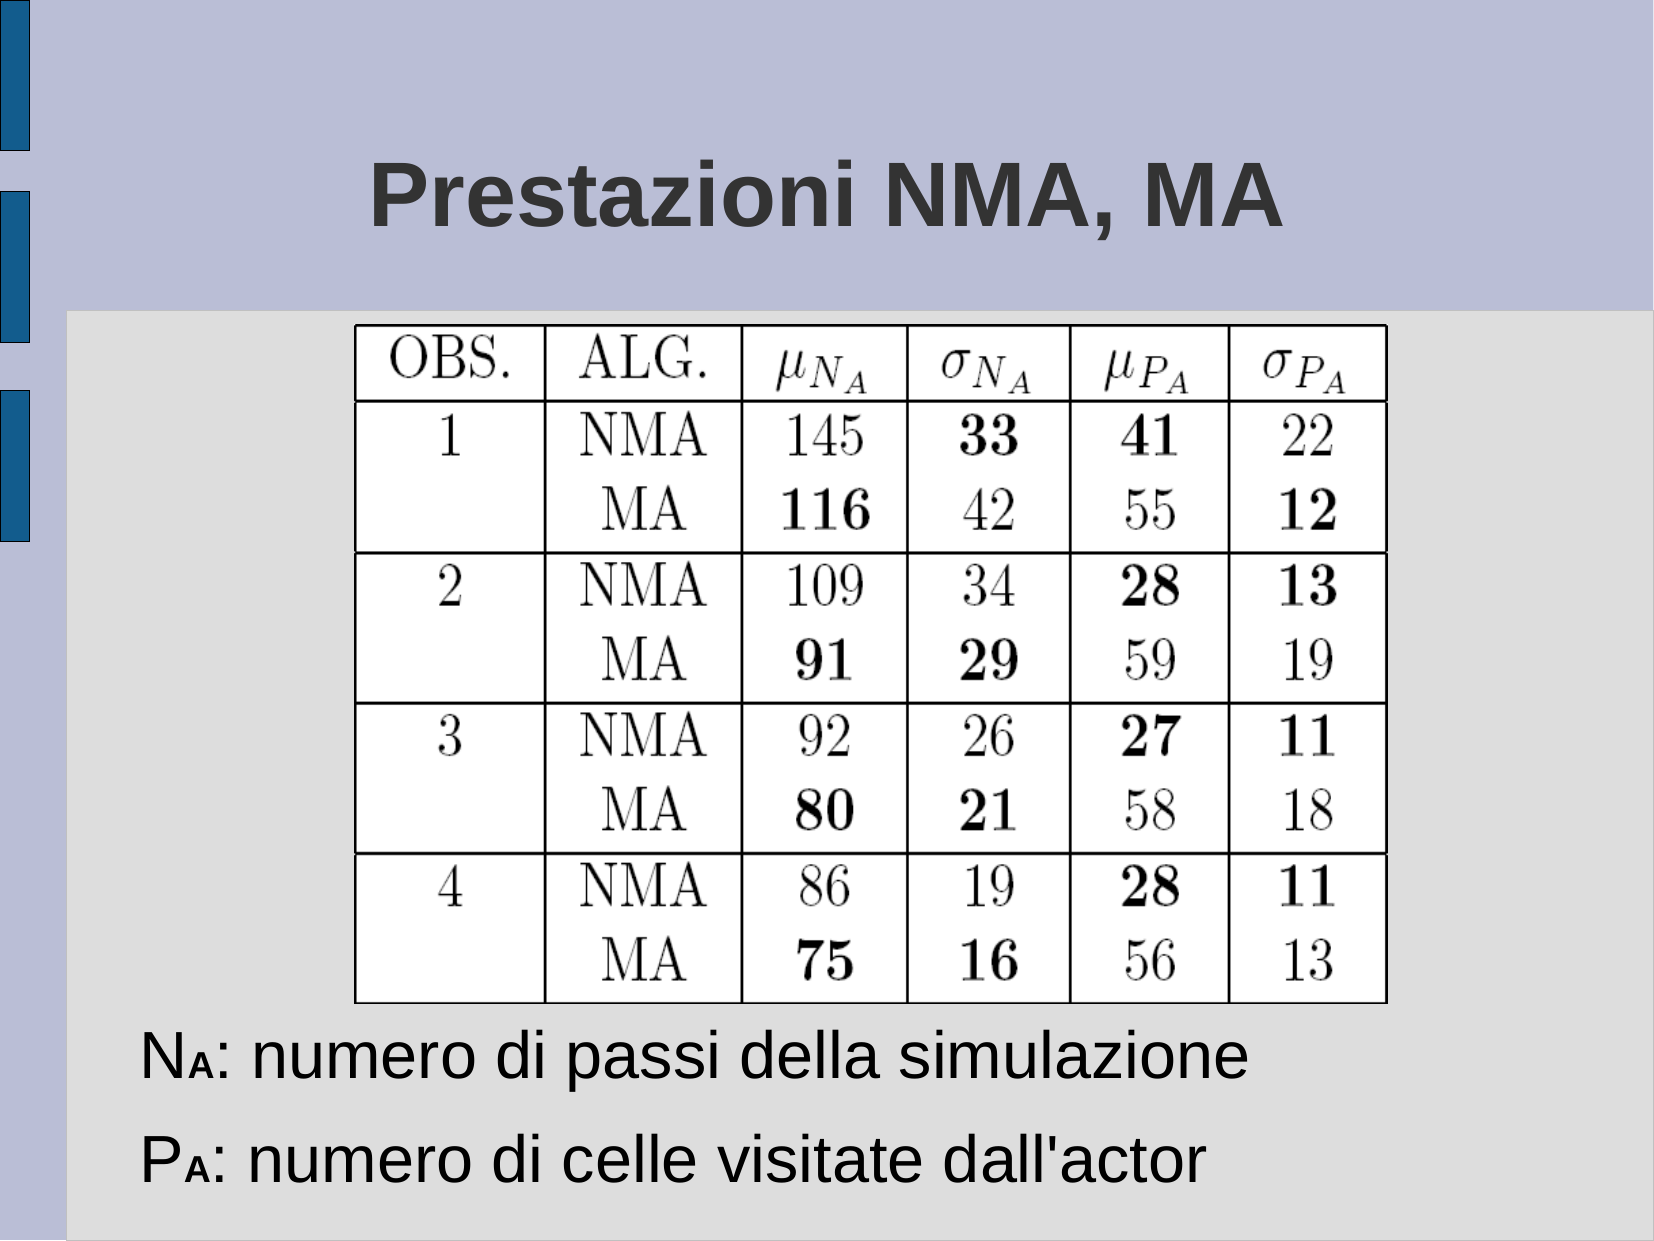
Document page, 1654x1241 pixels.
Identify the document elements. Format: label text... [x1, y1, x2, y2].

list NA: numero di passi della simulazione PA: numero di celle visitate dall'actor [121, 1017, 1625, 1201]
title Prestazioni NMA, MA [121, 91, 1534, 299]
picture [354, 324, 1388, 1004]
